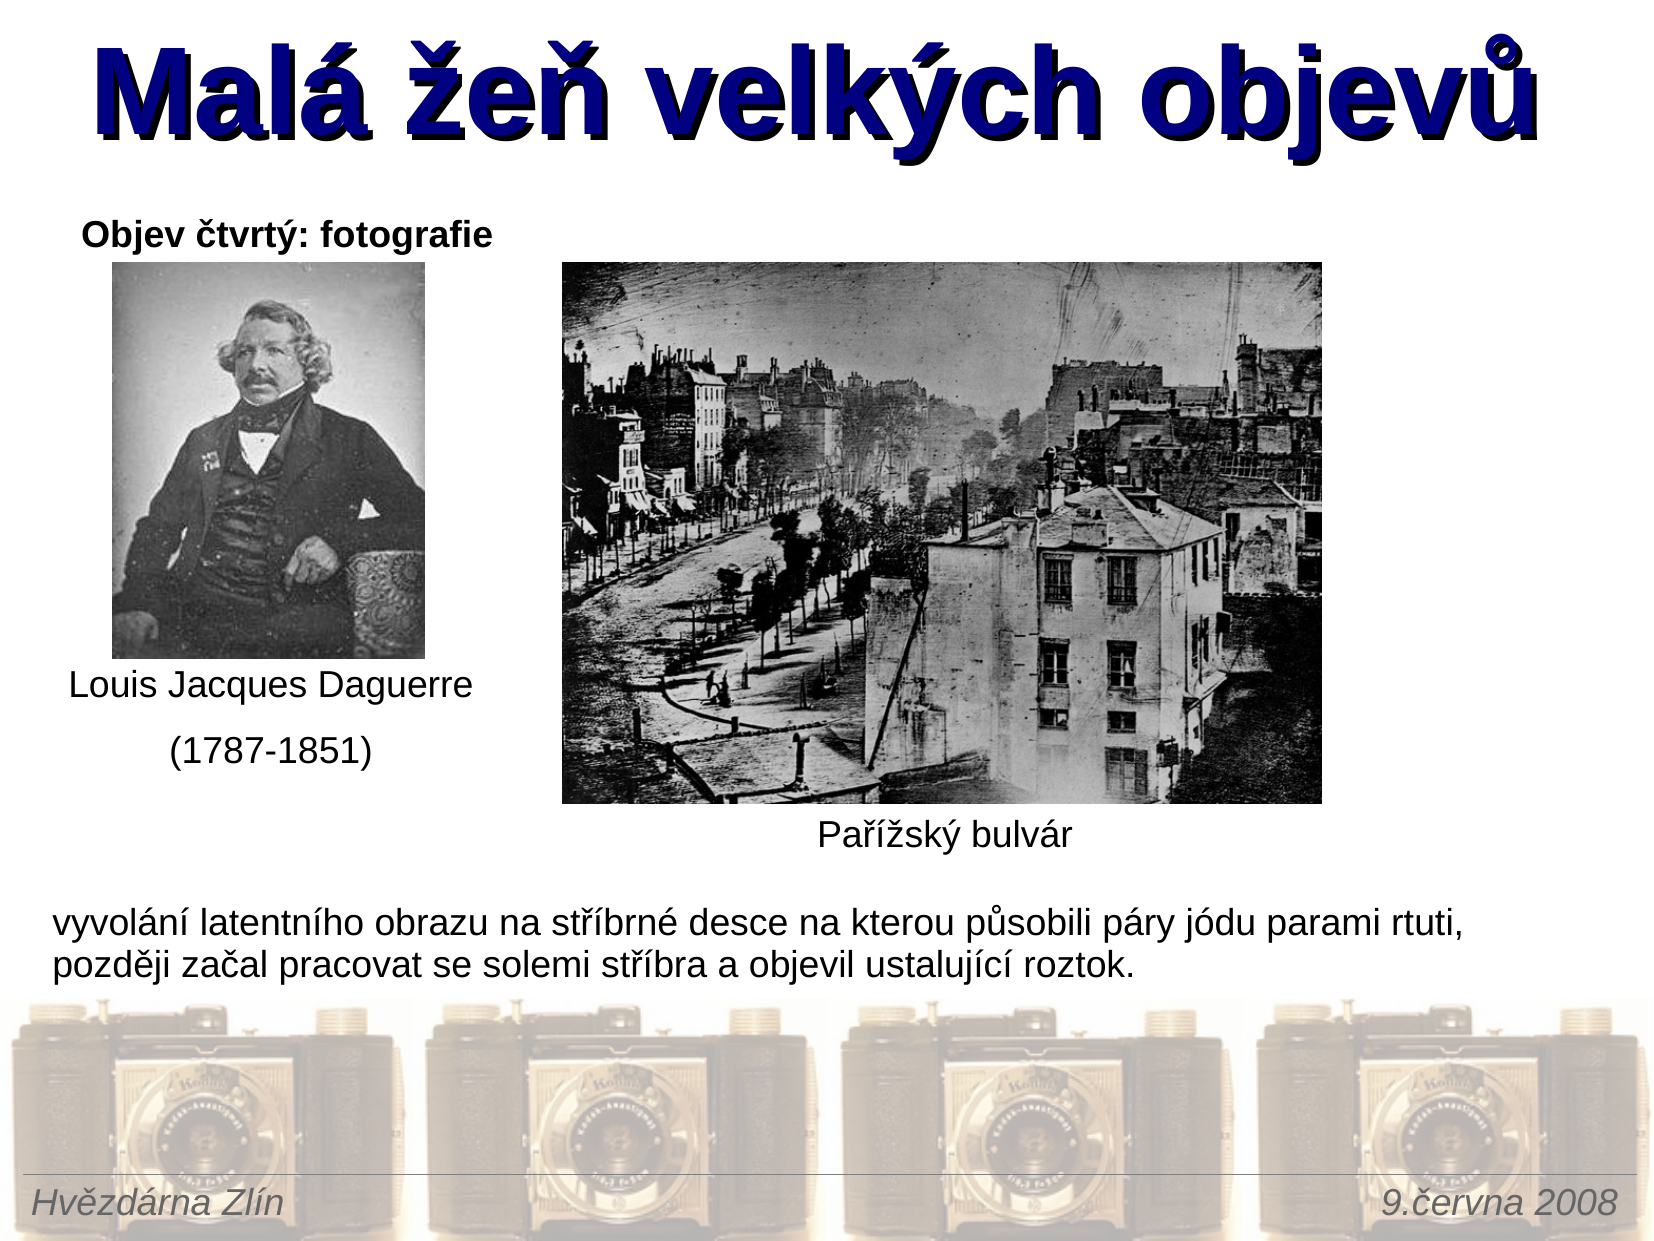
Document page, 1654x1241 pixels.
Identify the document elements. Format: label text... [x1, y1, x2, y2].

text_box vyvolání latentního obrazu na stříbrné desce na kterou působili páry jódu parami rtuti, později začal pracovat se solemi stříbra a objevil ustalující roztok. [37, 894, 1492, 993]
text_box Pařížský bulvár [802, 805, 1088, 863]
text_box Objev čtvrtý: fotografie [66, 205, 510, 263]
text_box Louis Jacques Daguerre (1787-1851) [40, 655, 502, 780]
text_box Malá žeň velkých objevů [75, 13, 1558, 169]
picture [0, 998, 1654, 1241]
picture [562, 262, 1322, 804]
text_box Hvězdárna Zlín 9.června 2008 [16, 1174, 1633, 1232]
picture [112, 262, 425, 659]
